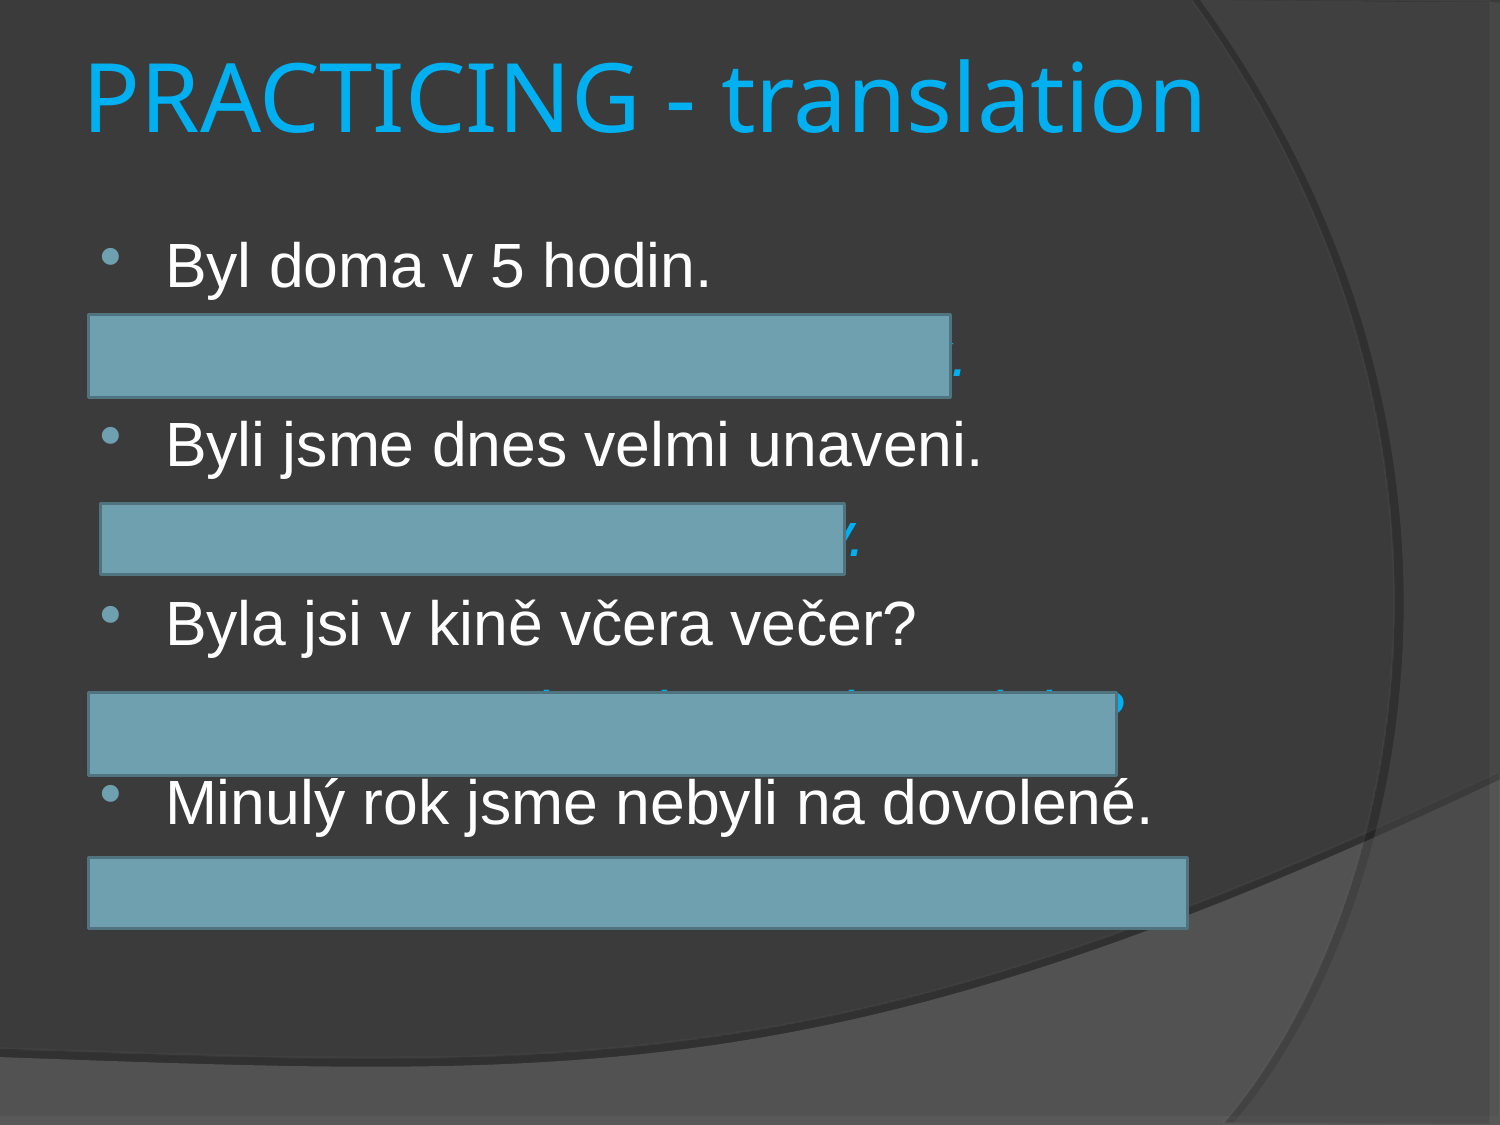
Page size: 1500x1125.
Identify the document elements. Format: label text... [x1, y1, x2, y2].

text_box [89, 314, 951, 397]
list Byl doma v 5 hodin. He was at home at 5 o´clock. Byli jsme dnes velmi unaveni. We were very tired today. Byla jsi v kině včera večer? Were you at the cinema last night? Minulý rok jsme nebyli na dovolené. We weren´t on holiday last year. [75, 217, 1300, 1059]
text_box [89, 858, 1187, 929]
text_box [89, 692, 1116, 775]
title PRACTICING - translation [75, 0, 1300, 188]
text_box [100, 503, 844, 574]
